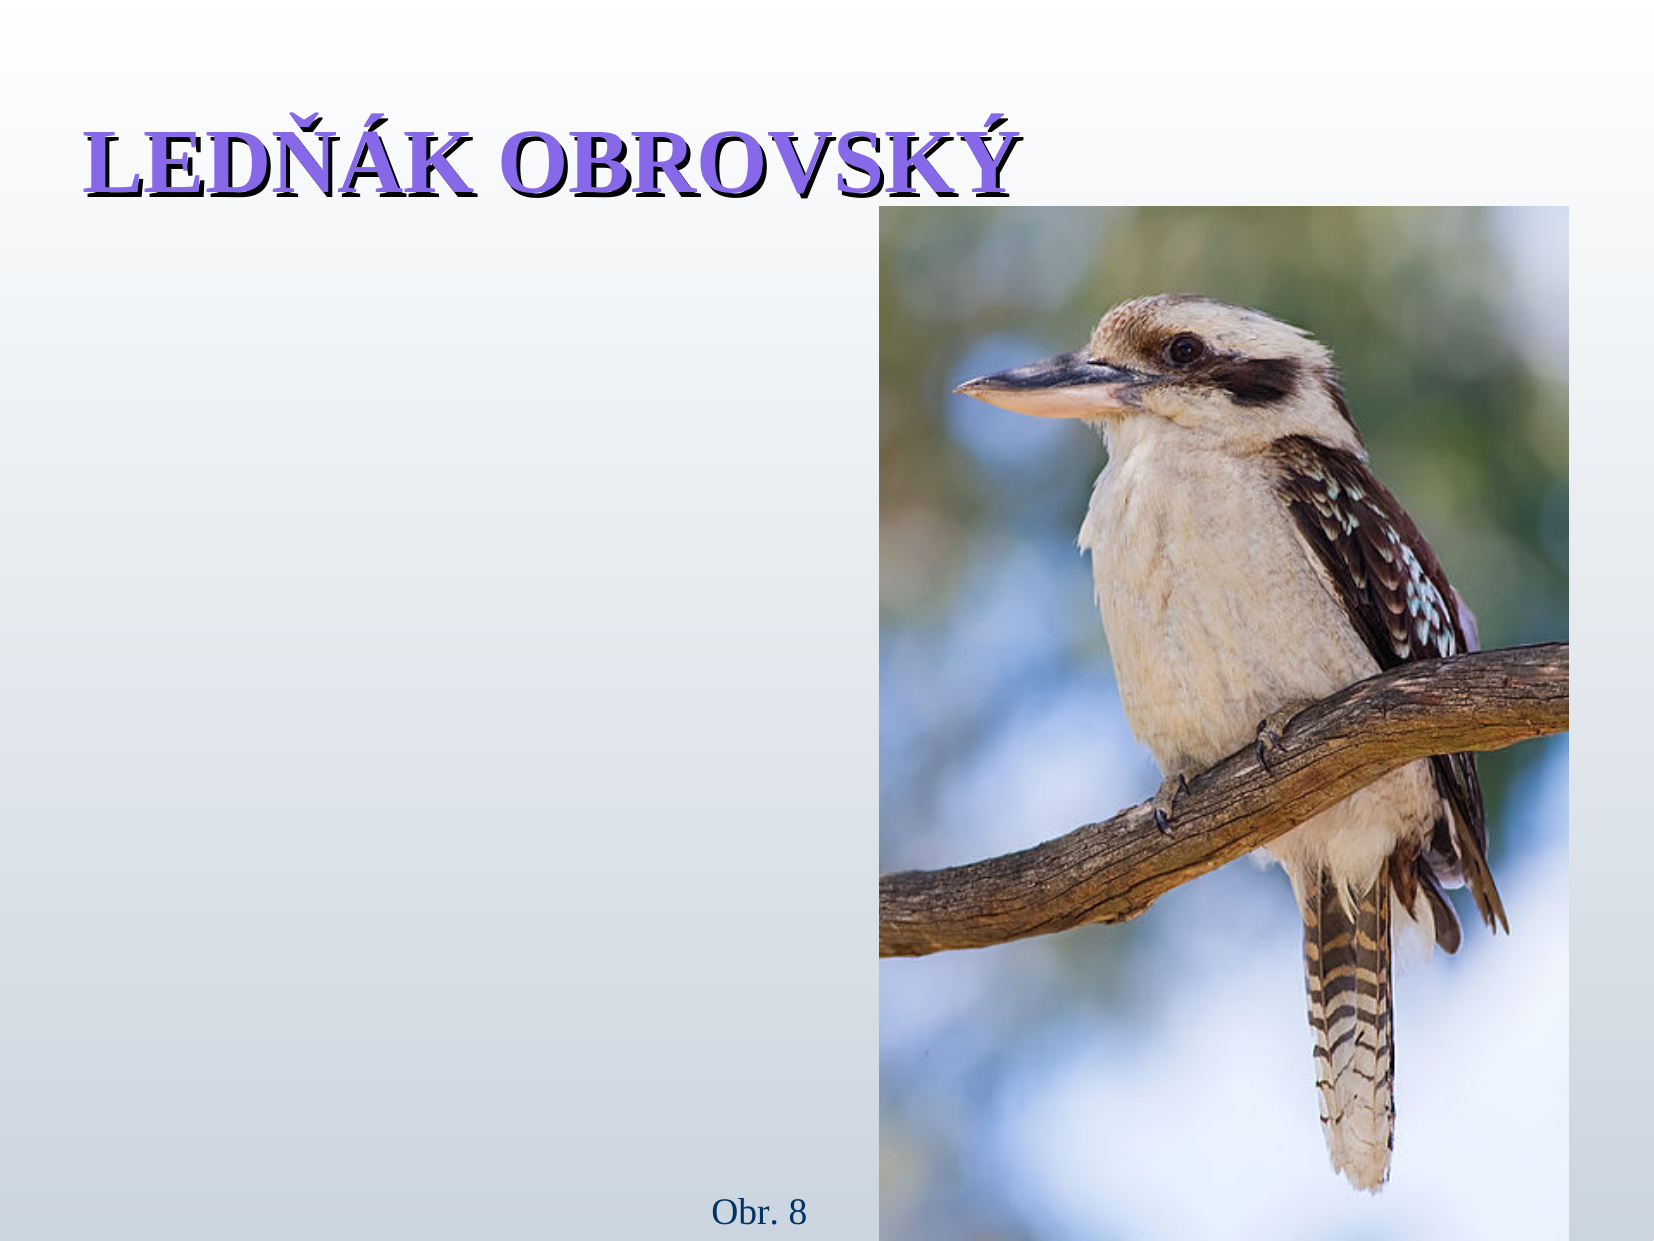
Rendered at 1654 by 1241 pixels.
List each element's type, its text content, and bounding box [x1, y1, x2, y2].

picture [879, 206, 1569, 1241]
text_box Obr. 8 [696, 1179, 875, 1241]
title LEDŇÁK OBROVSKÝ [82, 49, 1571, 257]
